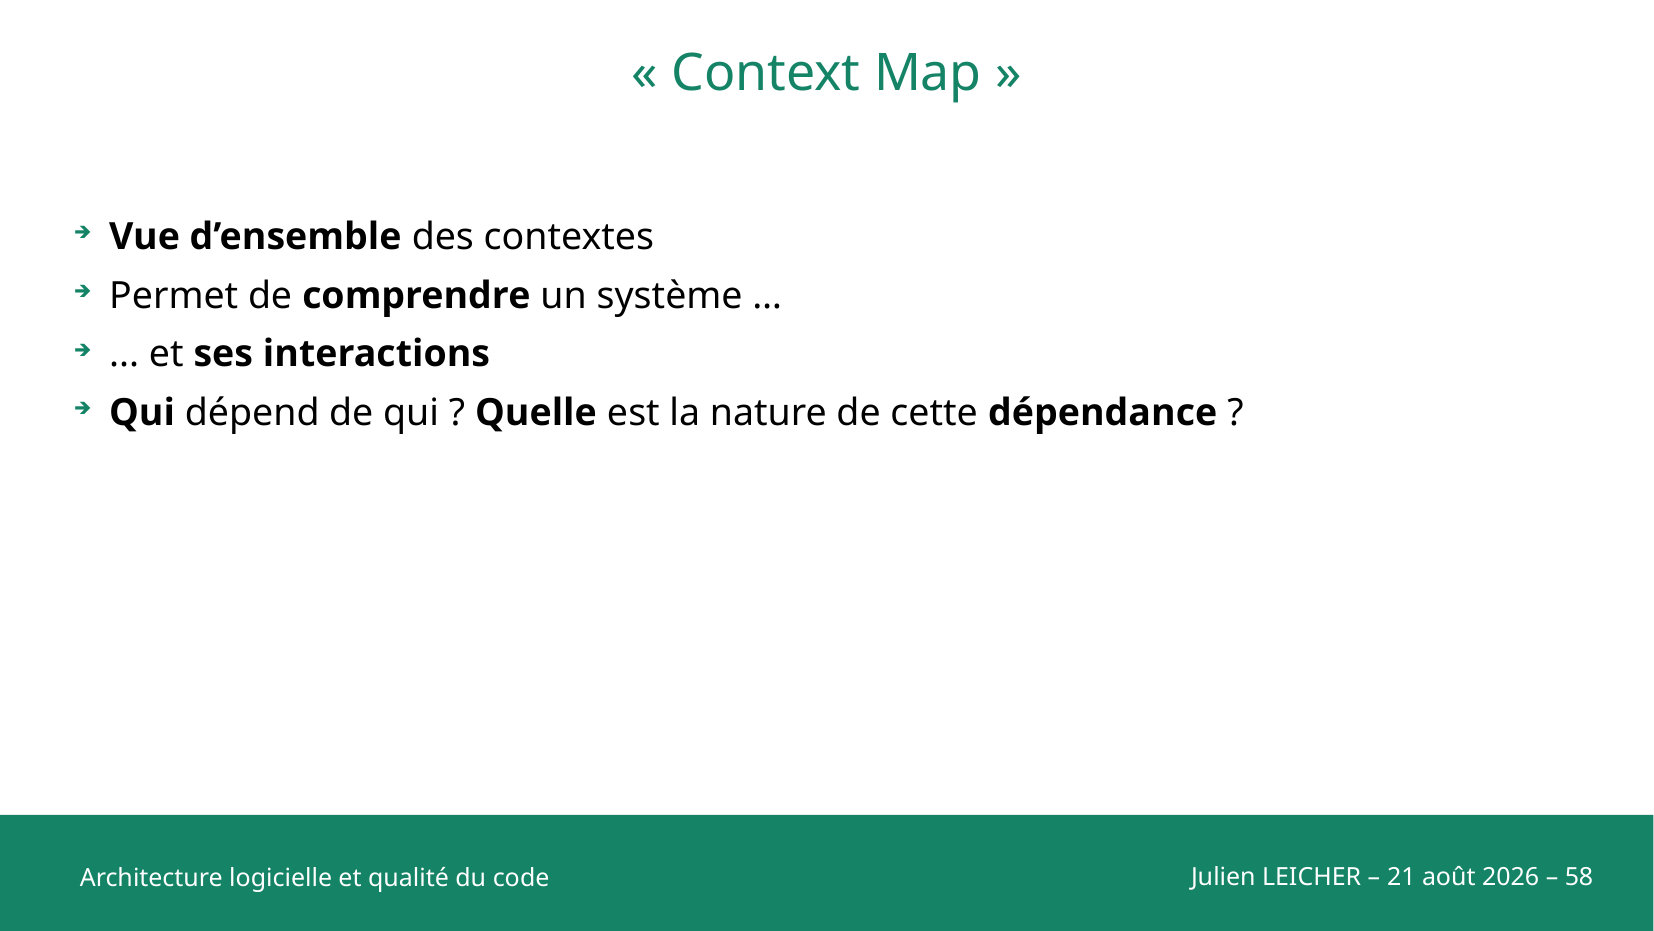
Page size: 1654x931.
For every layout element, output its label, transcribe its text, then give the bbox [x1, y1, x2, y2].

text_box Vue d’ensemble des contextes Permet de comprendre un système … ... et ses interactions Qui dépend de qui ? Quelle est la nature de cette dépendance ? [59, 194, 1595, 678]
text_box Architecture logicielle et qualité du code [64, 852, 798, 898]
text_box « Context Map » [0, 27, 1654, 113]
text_box Julien LEICHER – 7 mars 2022 – <numéro> [0, 814, 1654, 931]
